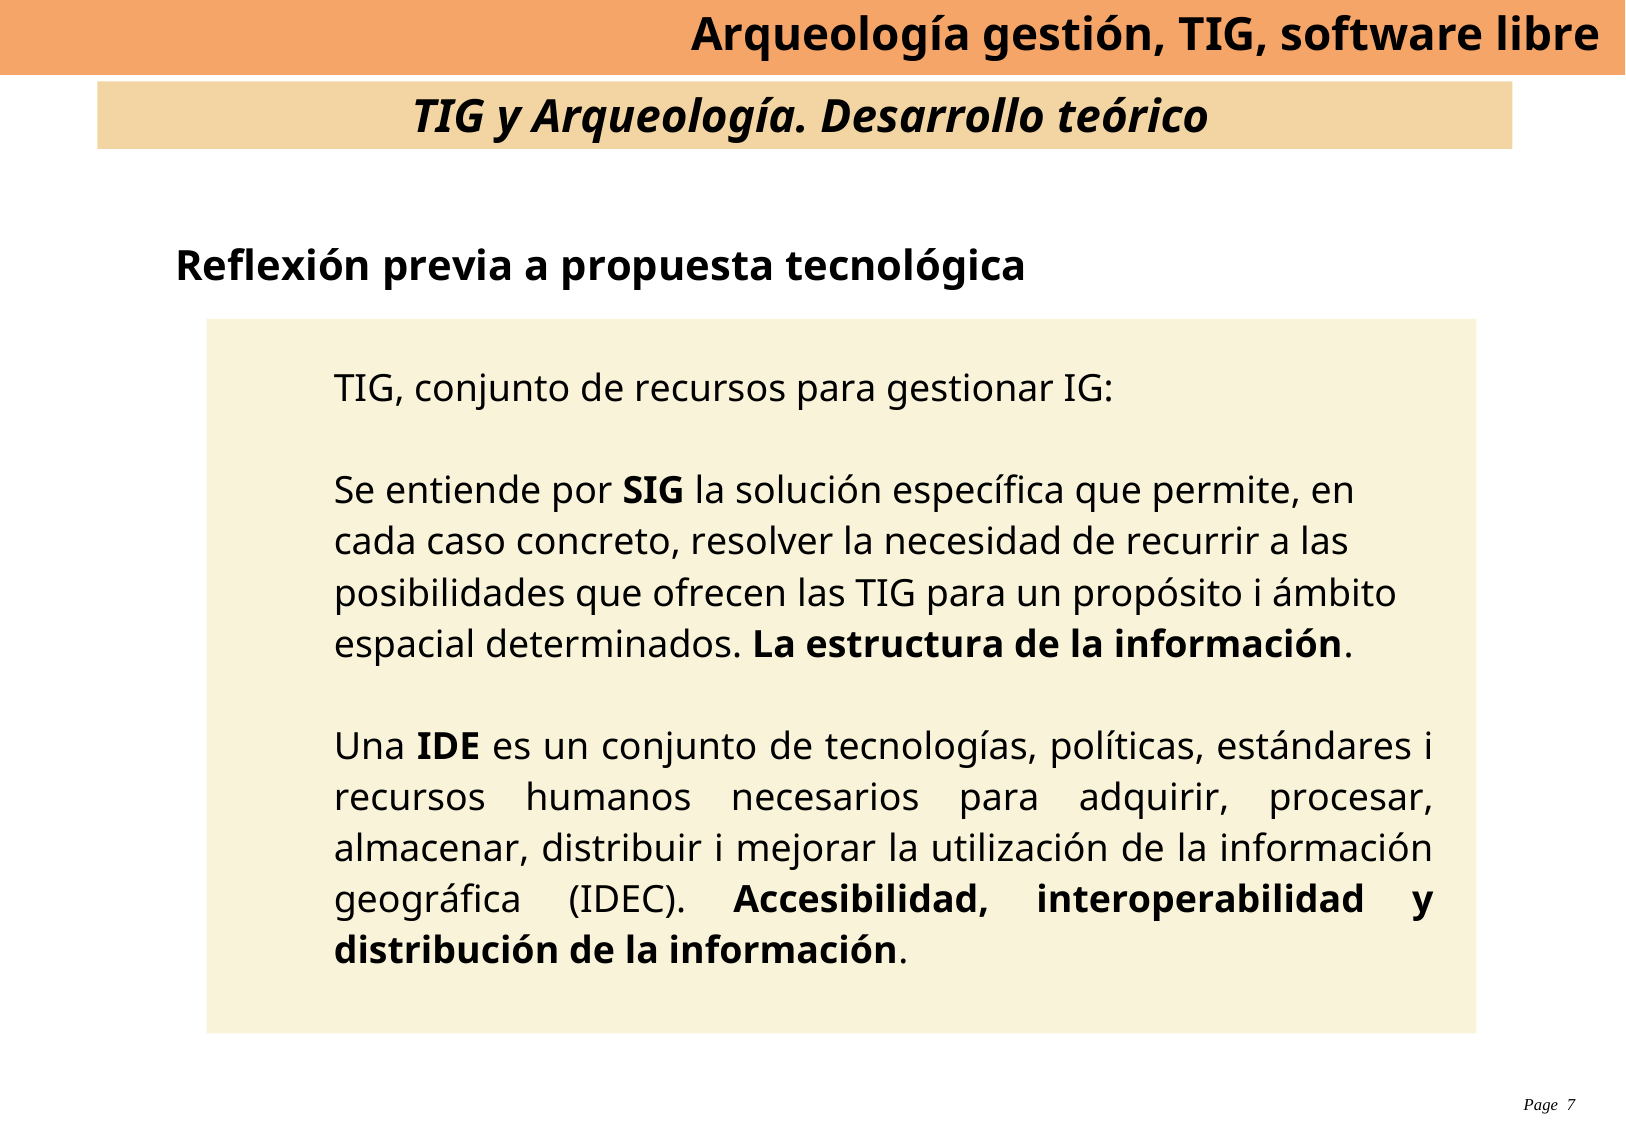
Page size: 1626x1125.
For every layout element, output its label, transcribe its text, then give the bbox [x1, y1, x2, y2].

text_box TIG y Arqueología. Desarrollo teórico [97, 81, 1513, 149]
text_box [206, 318, 1477, 1034]
text_box Reflexión previa a propuesta tecnológica [162, 212, 1359, 300]
text_box Arqueología gestión, TIG, software libre [600, 0, 1616, 73]
text_box TIG, conjunto de recursos para gestionar IG: Se entiende por SIG la solución específica que permite, en cada caso concreto, resolver la necesidad de recurrir a las posibilidades que ofrecen las TIG para un propósito i ámbito espacial determinados. La estructura de la información. Una IDE es un conjunto de tecnologías, políticas, estándares i recursos humanos necesarios para adquirir, procesar, almacenar, distribuir i mejorar la utilización de la información geográfica (IDEC). Accesibilidad, interoperabilidad y distribución de la información. [321, 355, 1447, 981]
text_box [0, 0, 1626, 75]
